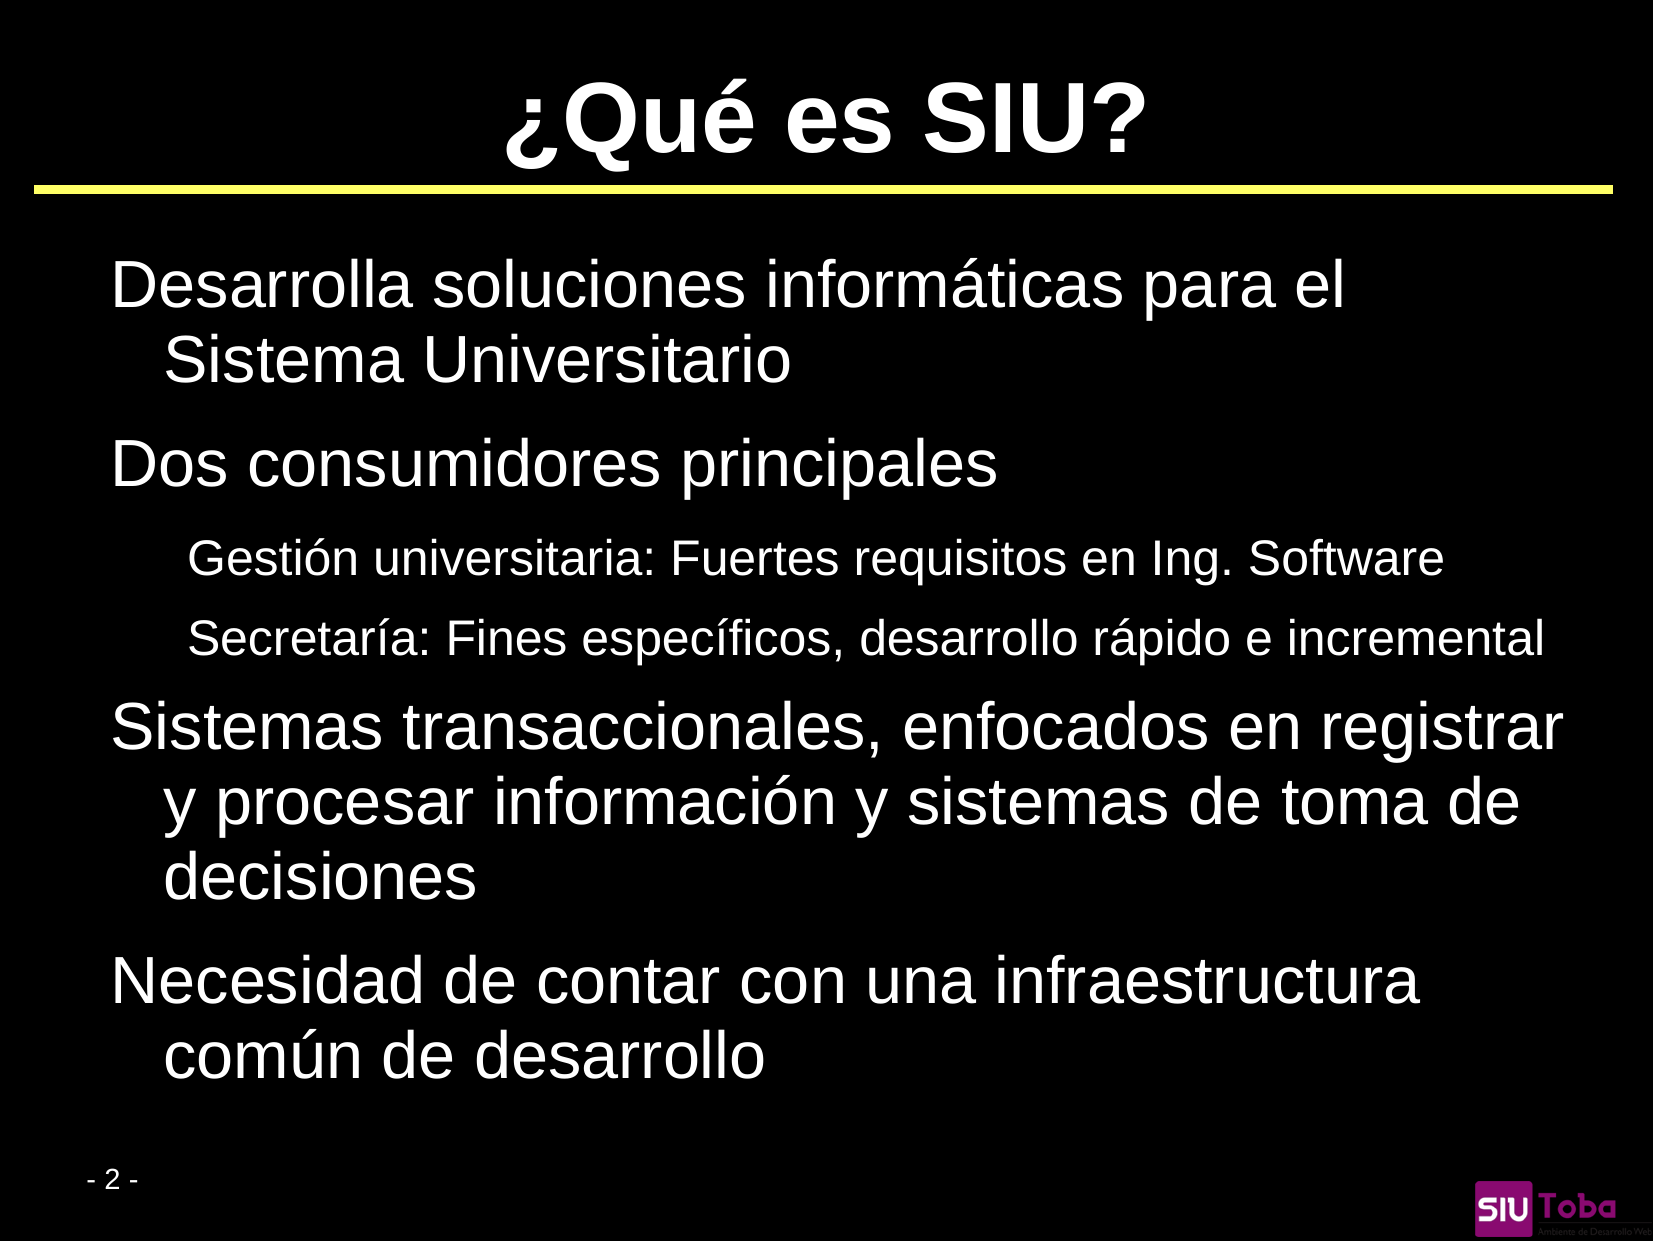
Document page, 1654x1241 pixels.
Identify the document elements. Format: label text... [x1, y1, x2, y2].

list Desarrolla soluciones informáticas para el Sistema Universitario Dos consumidores principales Gestión universitaria: Fuertes requisitos en Ing. Software Secretaría: Fines específicos, desarrollo rápido e incremental Sistemas transaccionales, enfocados en registrar y procesar información y sistemas de toma de decisiones Necesidad de contar con una infraestructura común de desarrollo [92, 247, 1575, 1201]
picture [1475, 1181, 1652, 1237]
title ¿Qué es SIU? [58, 47, 1594, 188]
